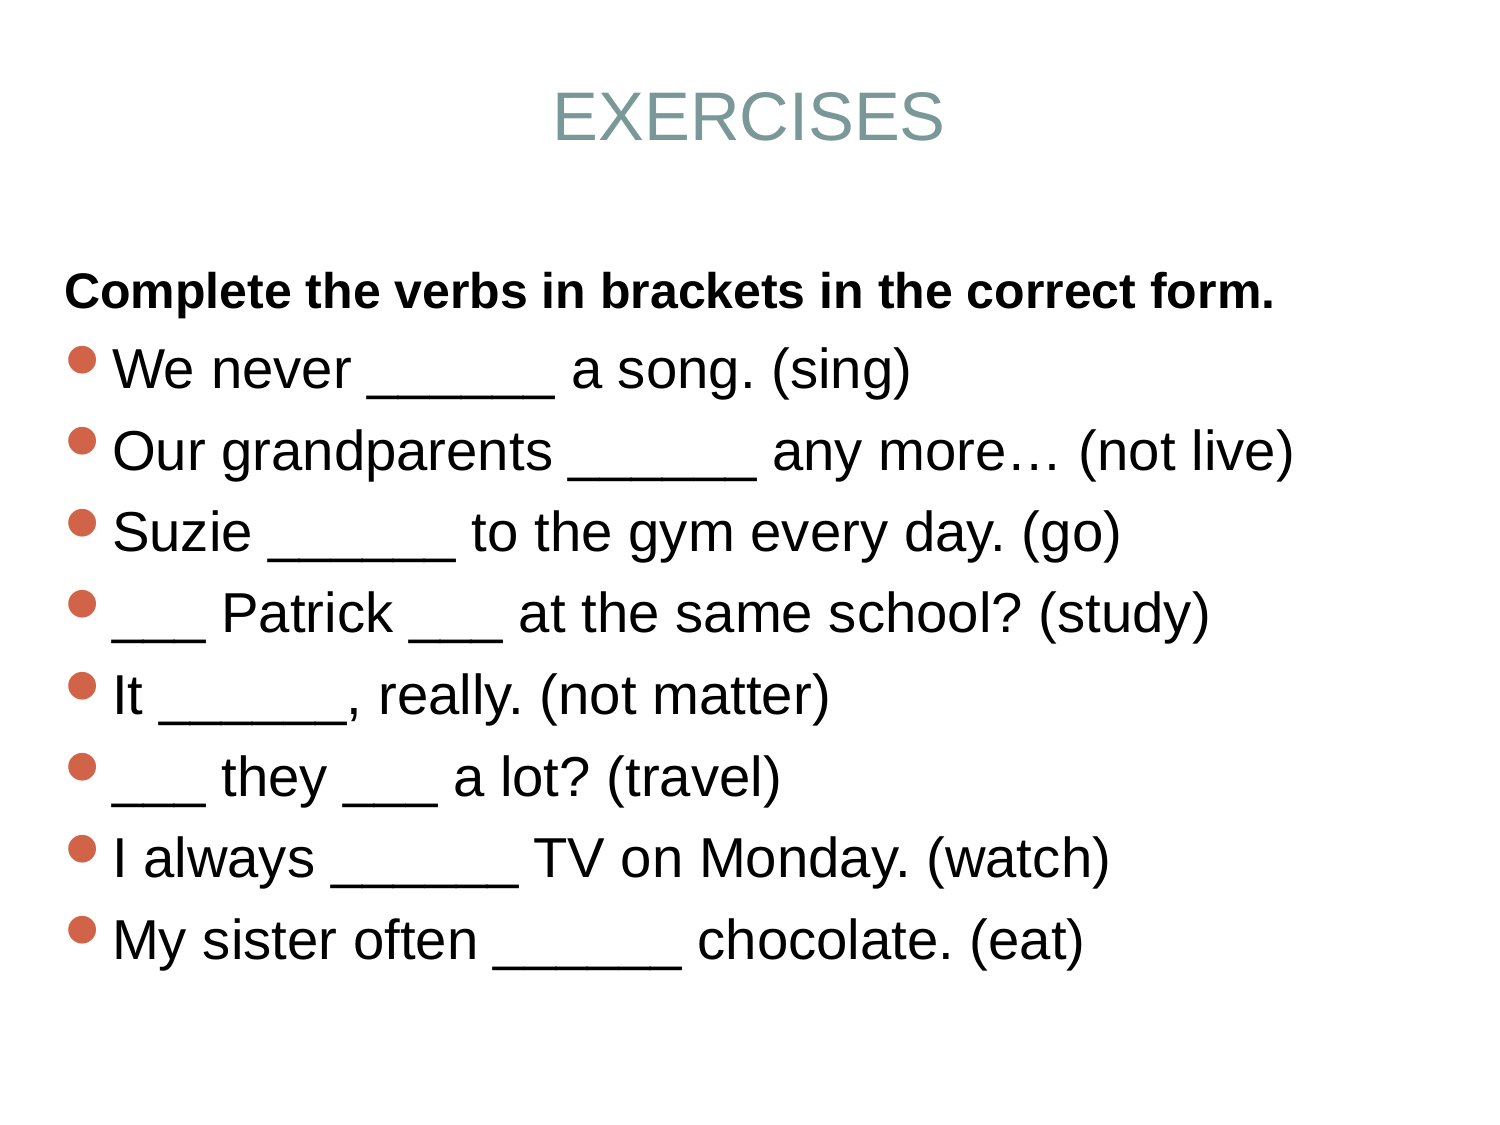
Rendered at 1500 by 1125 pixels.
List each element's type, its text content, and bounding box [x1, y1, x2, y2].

title EXERCISES [49, 37, 1450, 162]
list Complete the verbs in brackets in the correct form. We never ______ a song. (sing) Our grandparents ______ any more… (not live) Suzie ______ to the gym every day. (go) ___ Patrick ___ at the same school? (study) It ______, really. (not matter) ___ they ___ a lot? (travel) I always ______ TV on Monday. (watch) My sister often ______ chocolate. (eat) [49, 250, 1445, 1001]
